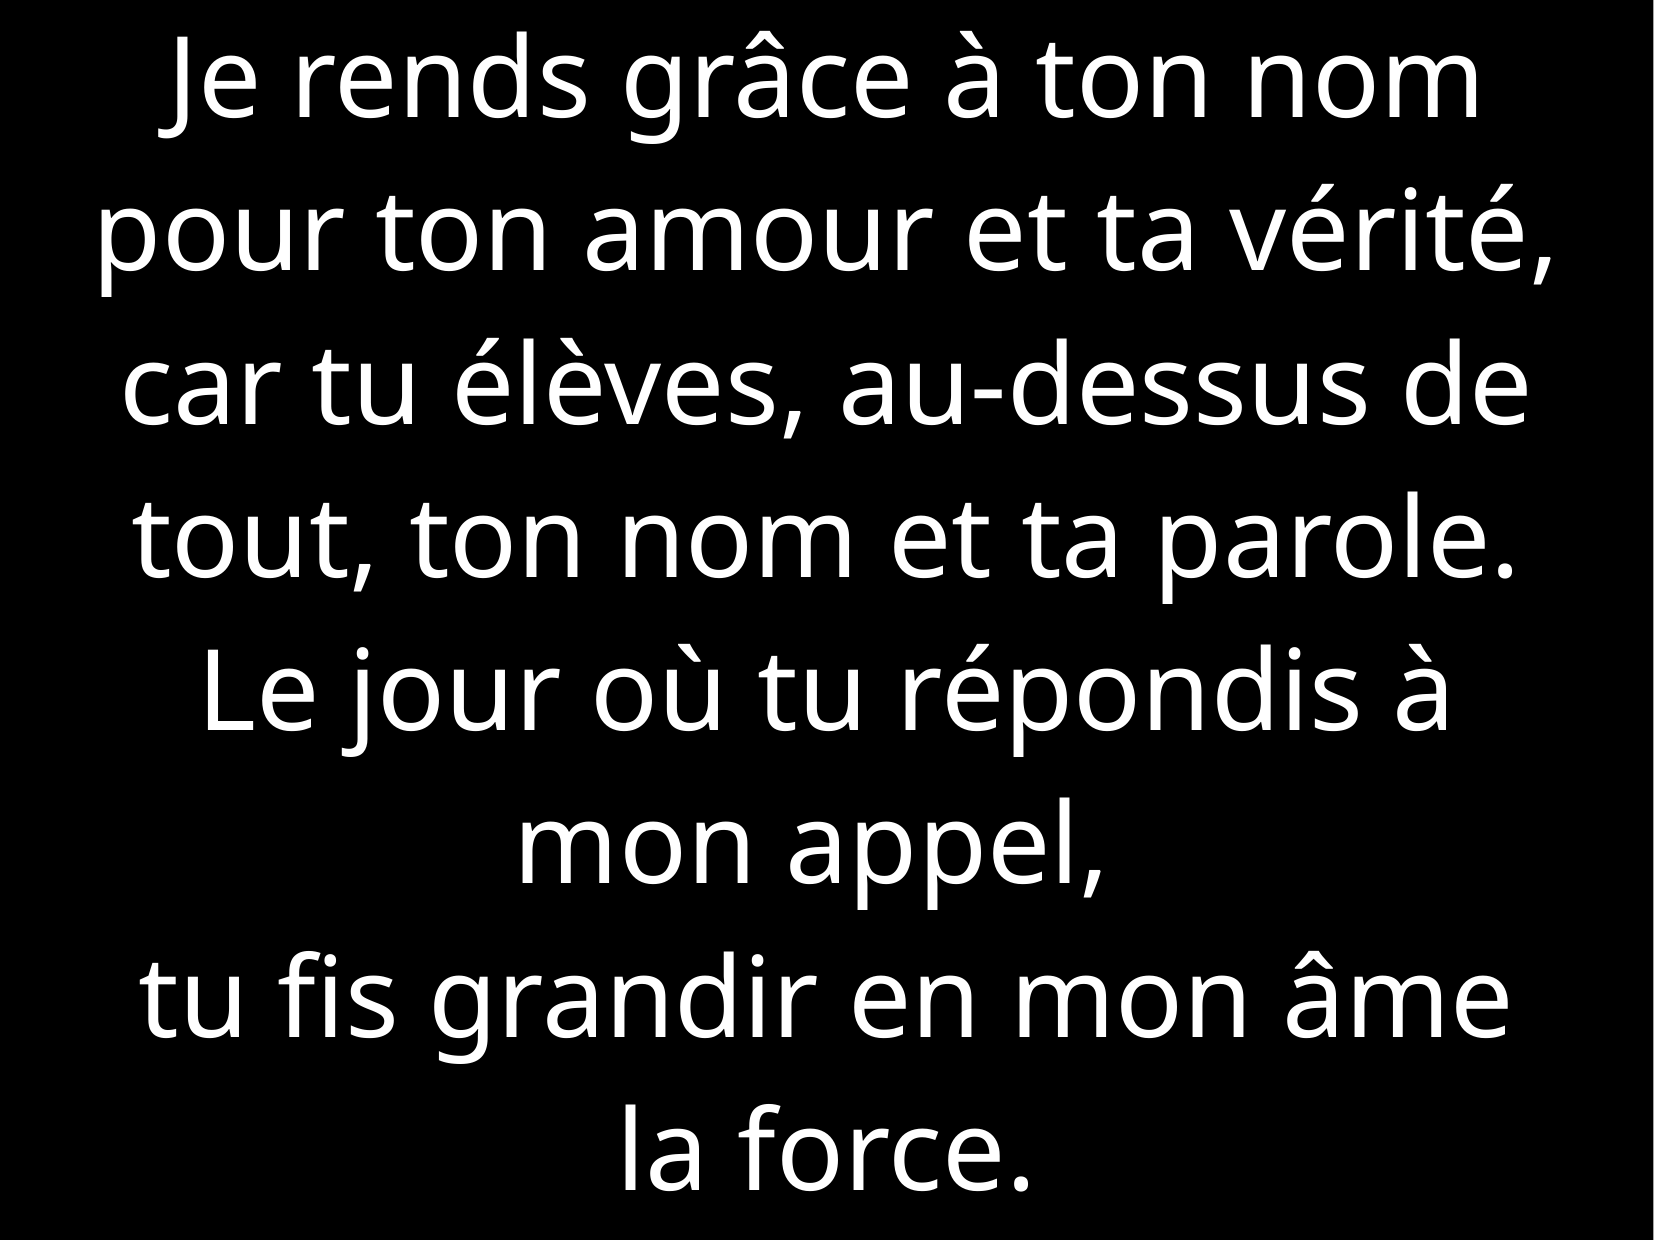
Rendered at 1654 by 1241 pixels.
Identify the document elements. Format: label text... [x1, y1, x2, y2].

subtitle Je rends grâce à ton nom pour ton amour et ta vérité, car tu élèves, au-dessus de tout, ton nom et ta parole. Le jour où tu répondis à mon appel, tu fis grandir en mon âme la force. [82, 0, 1571, 1241]
